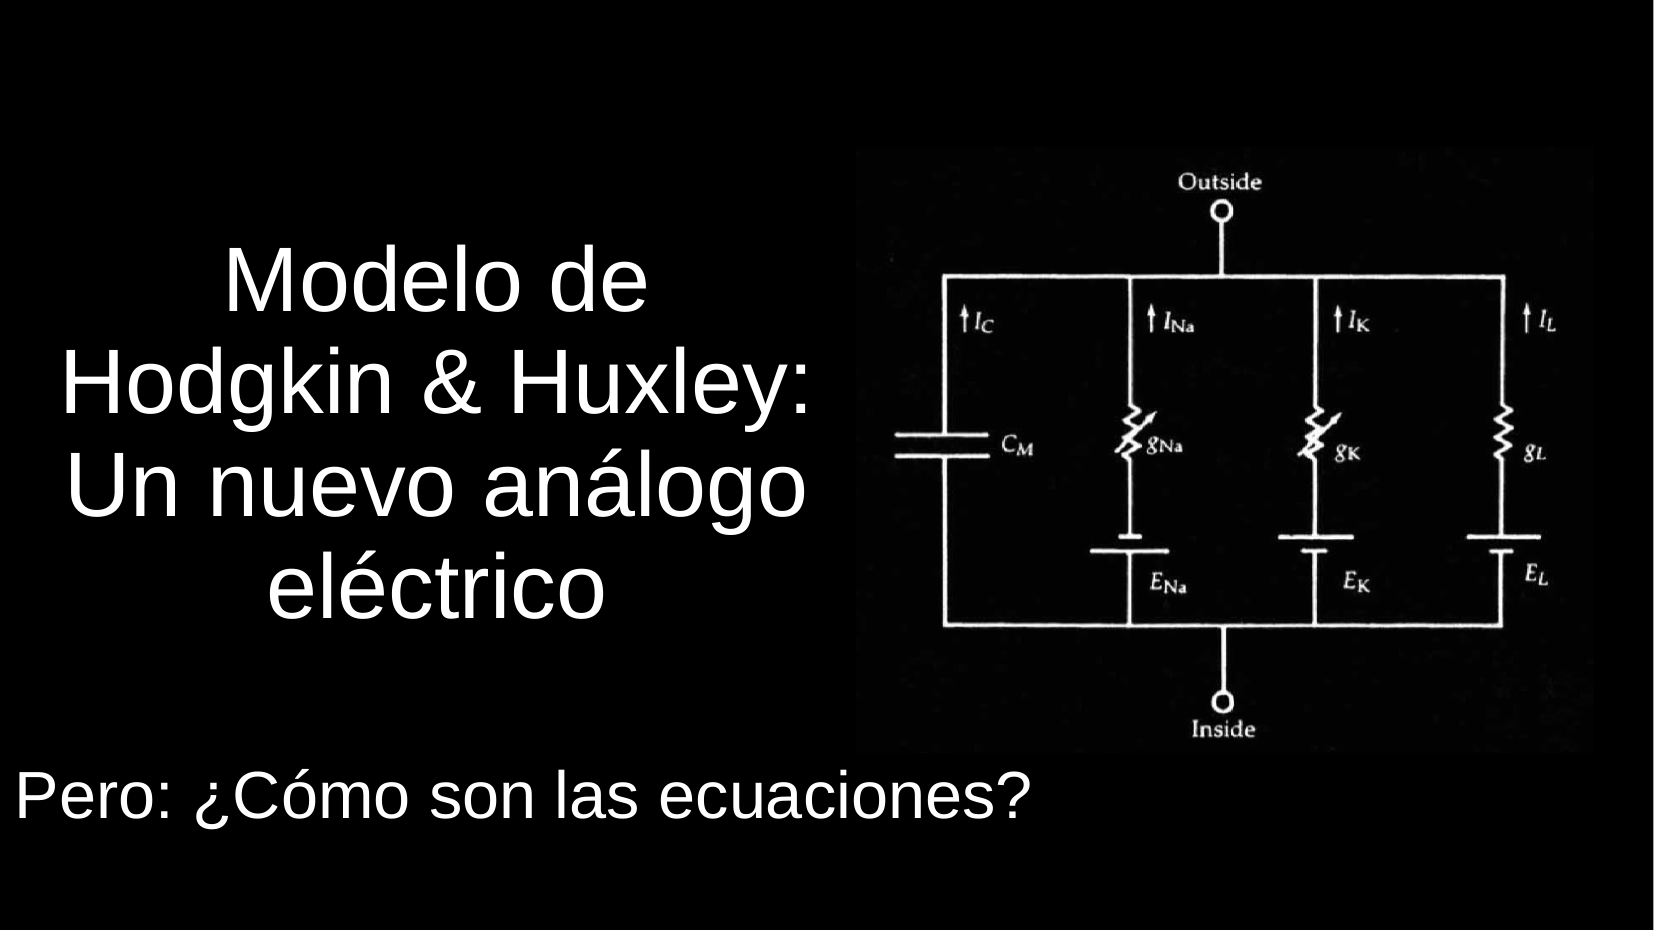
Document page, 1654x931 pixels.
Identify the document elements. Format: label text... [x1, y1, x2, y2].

picture [856, 147, 1594, 753]
text_box Pero: ¿Cómo son las ecuaciones? [0, 751, 1270, 916]
title Modelo de Hodgkin & Huxley: Un nuevo análogo eléctrico [47, 177, 827, 690]
